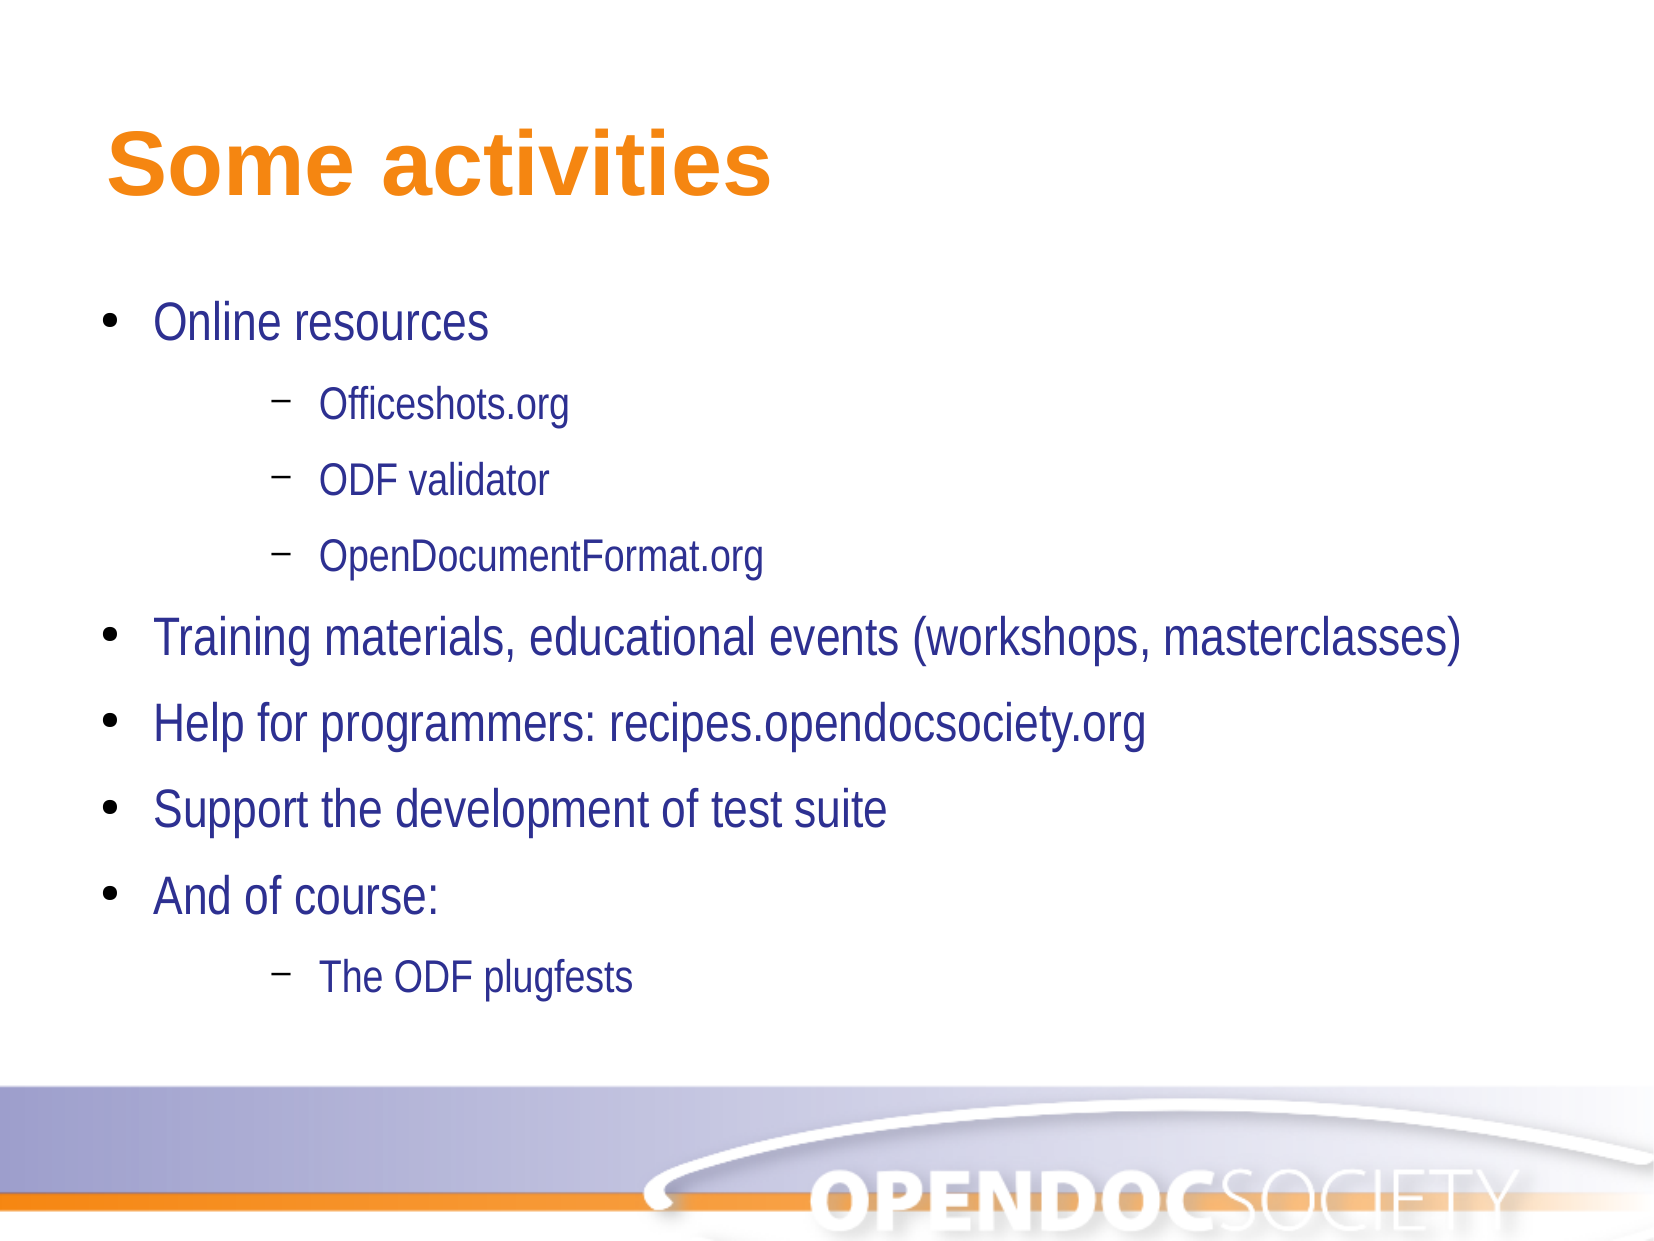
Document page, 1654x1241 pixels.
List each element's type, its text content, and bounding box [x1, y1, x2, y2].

picture [0, 0, 1654, 1241]
title Some activities [106, 108, 1595, 219]
list Online resources Officeshots.org ODF validator OpenDocumentFormat.org Training materials, educational events (workshops, masterclasses) Help for programmers: recipes.opendocsociety.org Support the development of test suite And of course: The ODF plugfests [82, 290, 1571, 1109]
